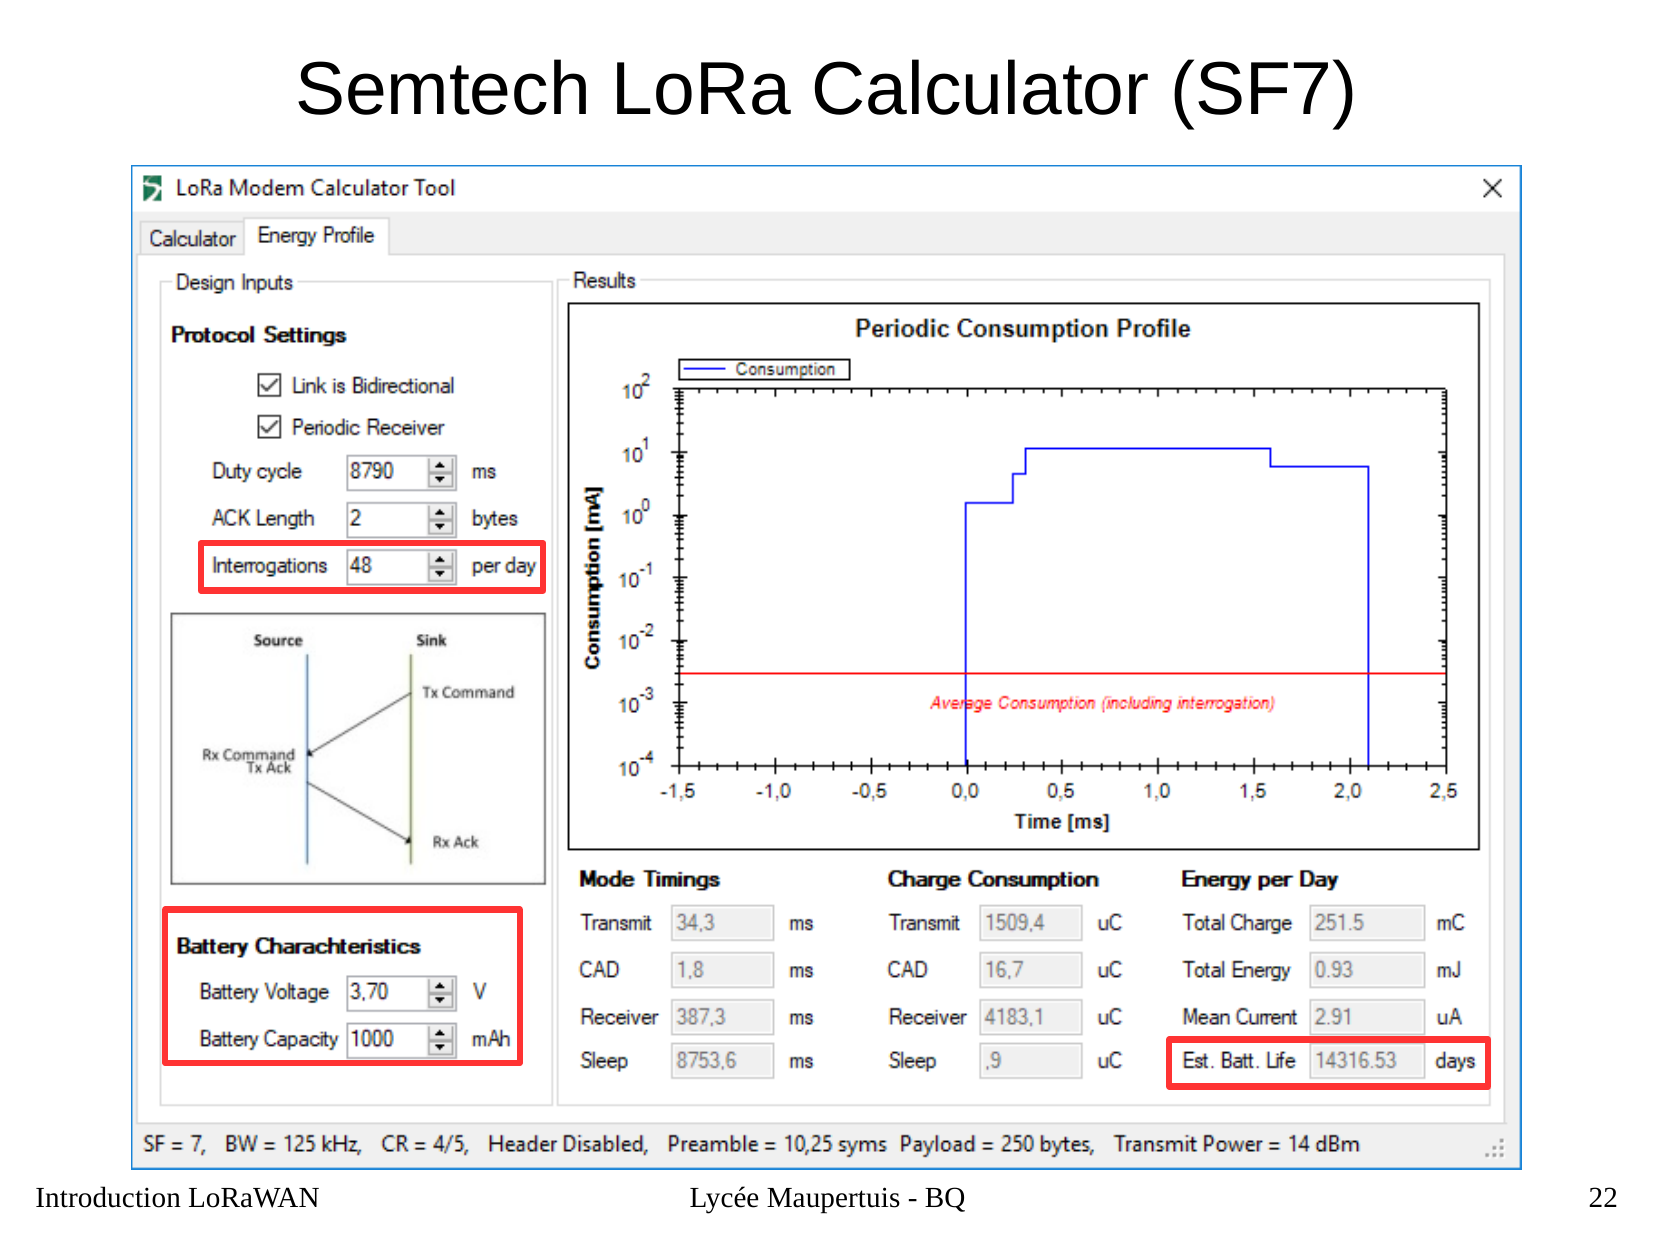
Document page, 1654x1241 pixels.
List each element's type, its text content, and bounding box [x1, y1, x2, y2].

picture [131, 165, 1522, 1170]
title Semtech LoRa Calculator (SF7) [35, 35, 1619, 142]
